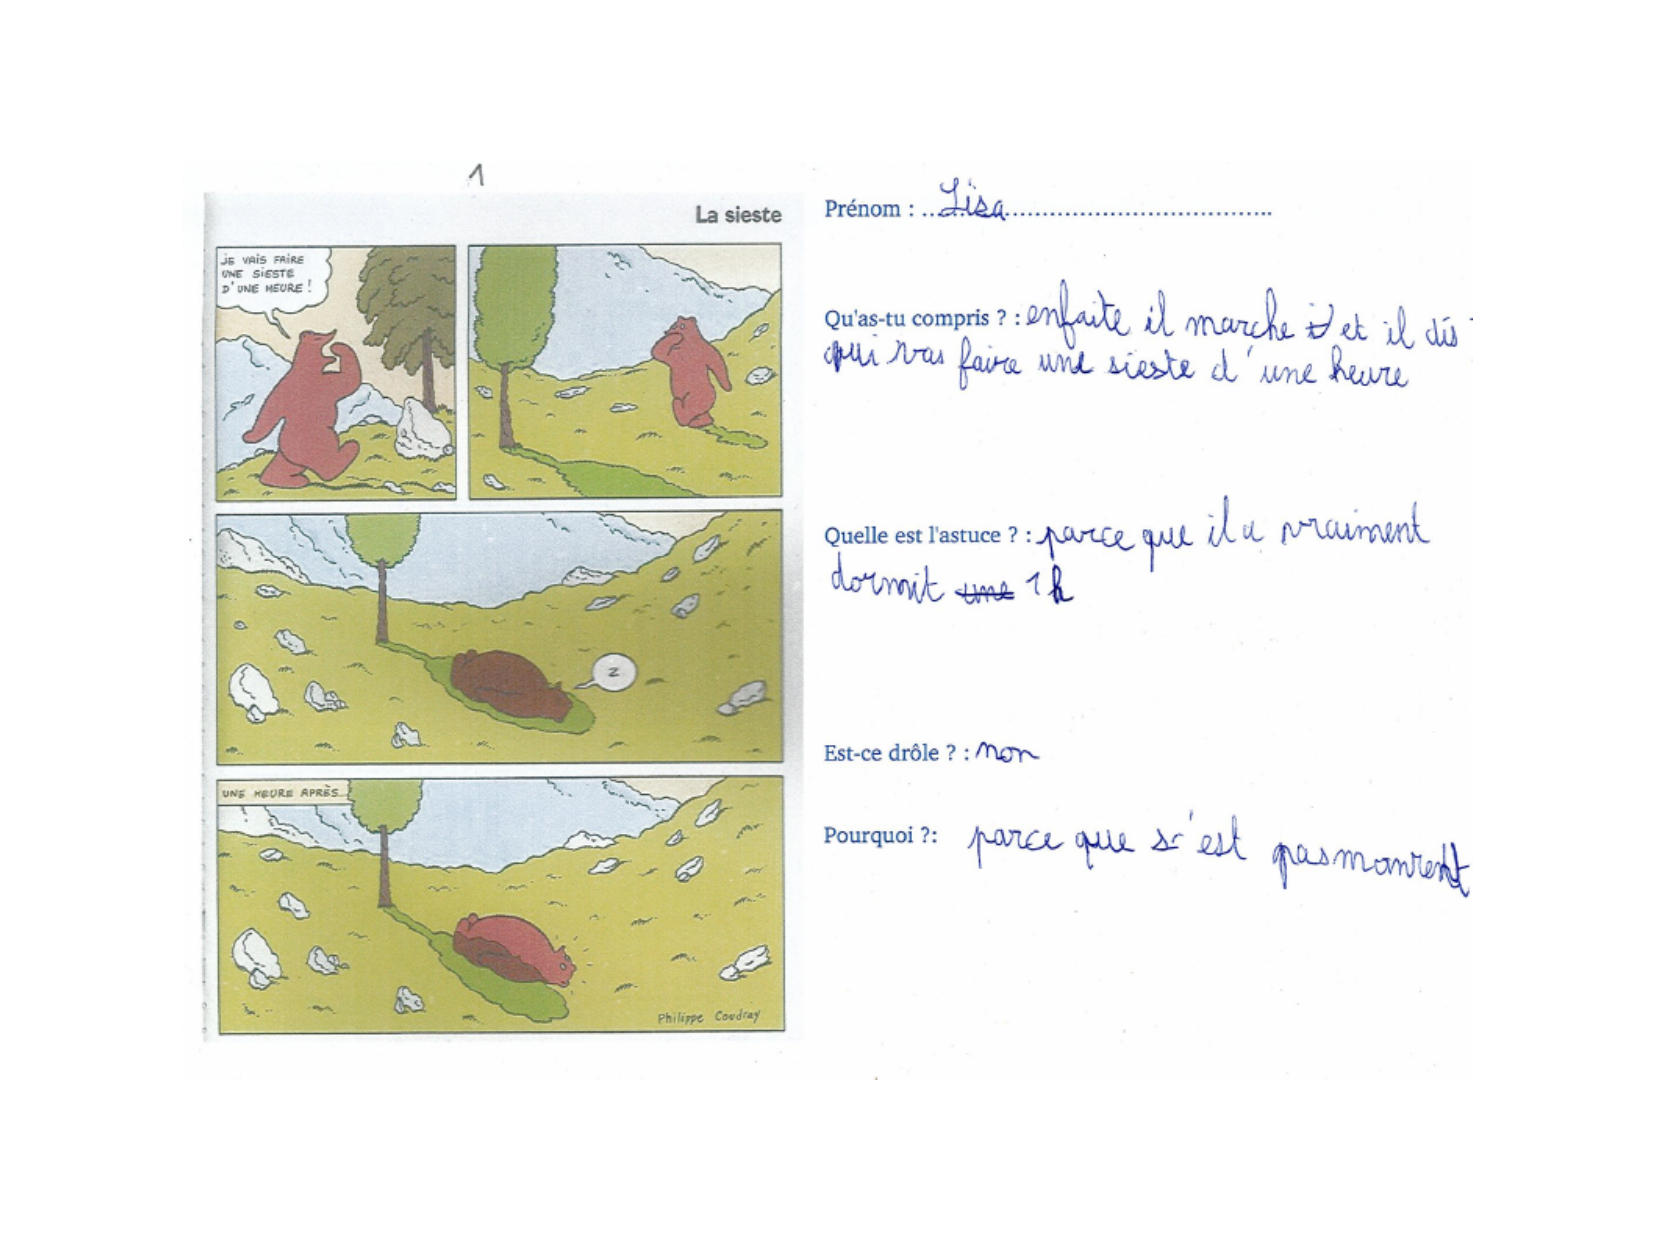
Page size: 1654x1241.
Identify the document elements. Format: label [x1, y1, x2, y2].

picture [182, 161, 1473, 1080]
